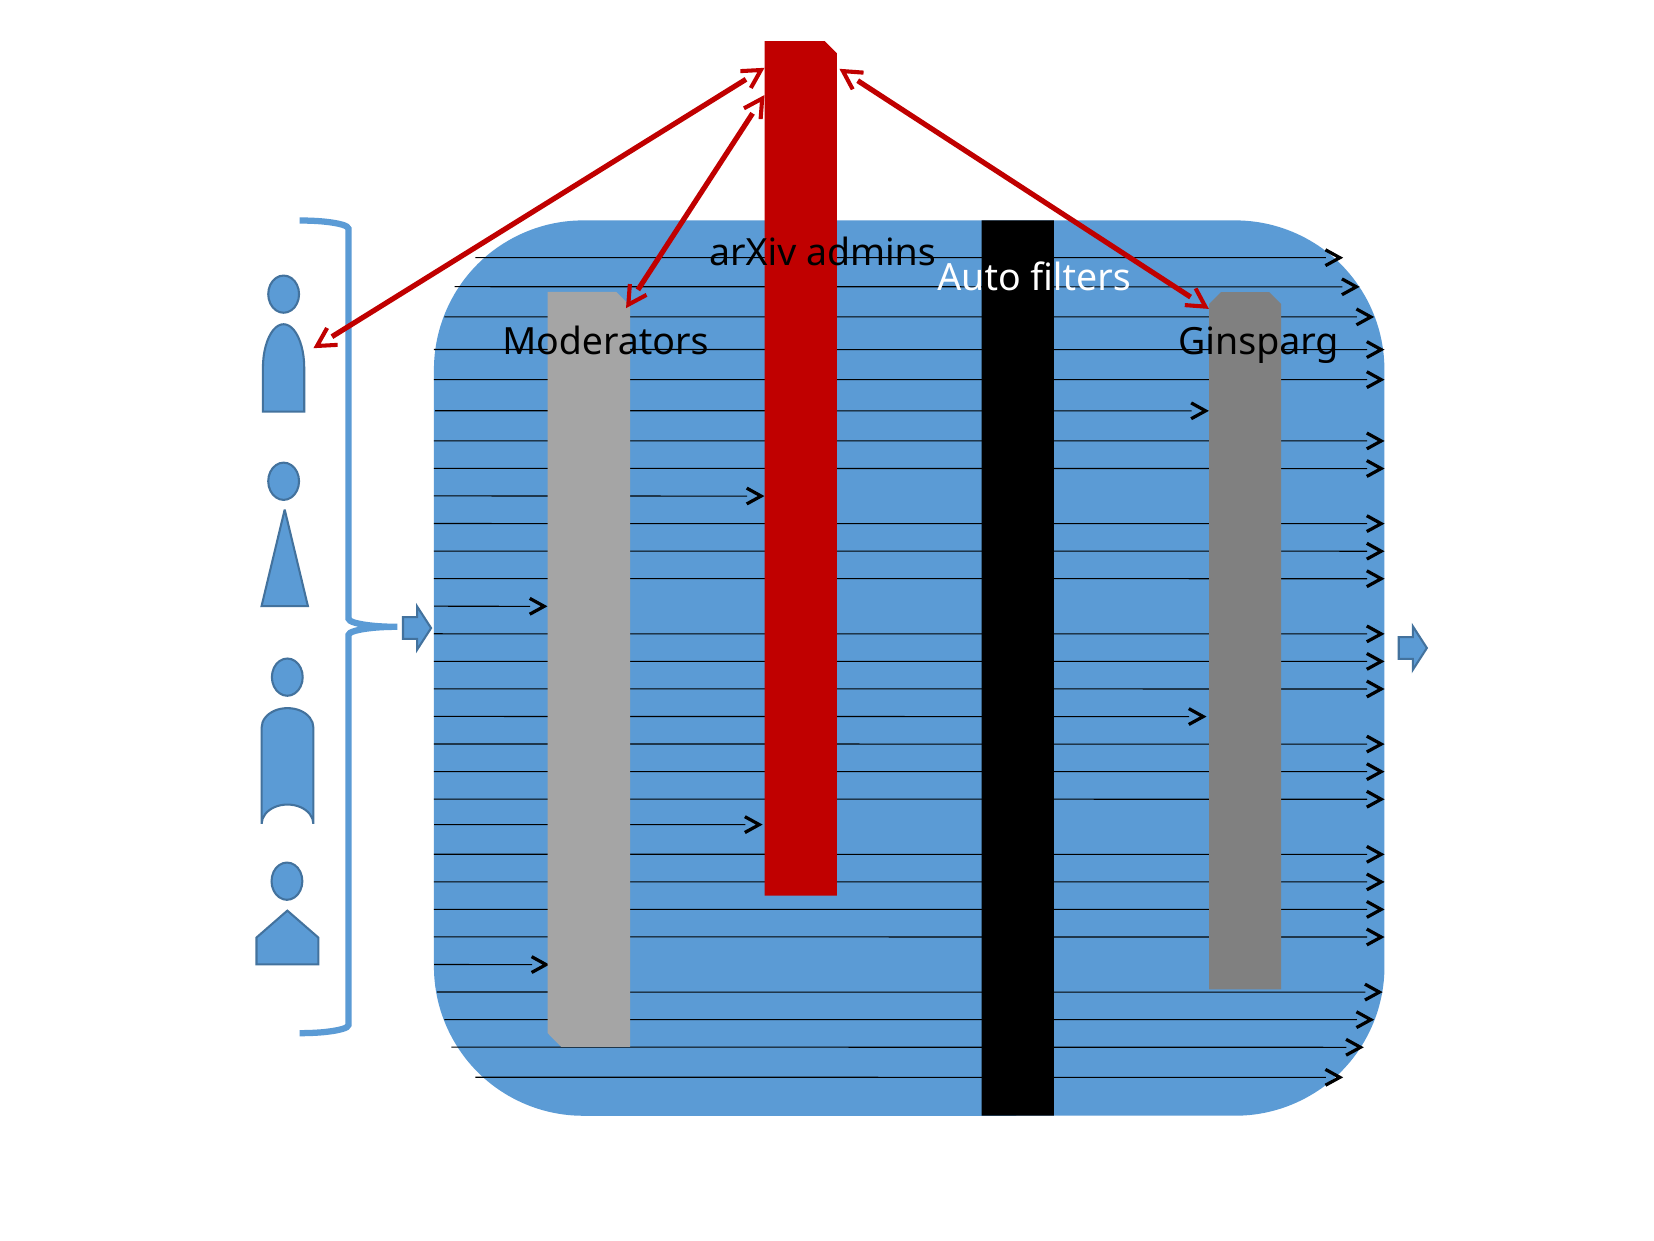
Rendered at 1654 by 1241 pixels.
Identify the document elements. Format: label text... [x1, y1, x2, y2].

text_box [261, 708, 314, 824]
text_box [435, 288, 627, 348]
text_box [645, 259, 694, 286]
text_box [262, 324, 305, 412]
text_box [1118, 280, 1125, 286]
text_box [1118, 259, 1167, 286]
text_box Ginsparg [1163, 309, 1327, 376]
text_box [459, 259, 654, 286]
text_box [1327, 337, 1332, 349]
text_box Moderators [487, 309, 688, 375]
text_box [271, 862, 303, 900]
text_box arXiv admins [694, 220, 923, 287]
text_box [256, 910, 319, 965]
text_box [402, 606, 432, 650]
text_box [485, 220, 679, 257]
text_box Auto filters [922, 245, 1118, 312]
text_box [271, 658, 303, 696]
text_box [433, 220, 1385, 1116]
text_box [663, 220, 694, 257]
text_box [1398, 626, 1427, 670]
text_box [923, 220, 1104, 245]
text_box [764, 41, 837, 220]
text_box [1327, 351, 1332, 360]
text_box [268, 275, 300, 313]
text_box [261, 509, 308, 607]
text_box [268, 462, 300, 500]
